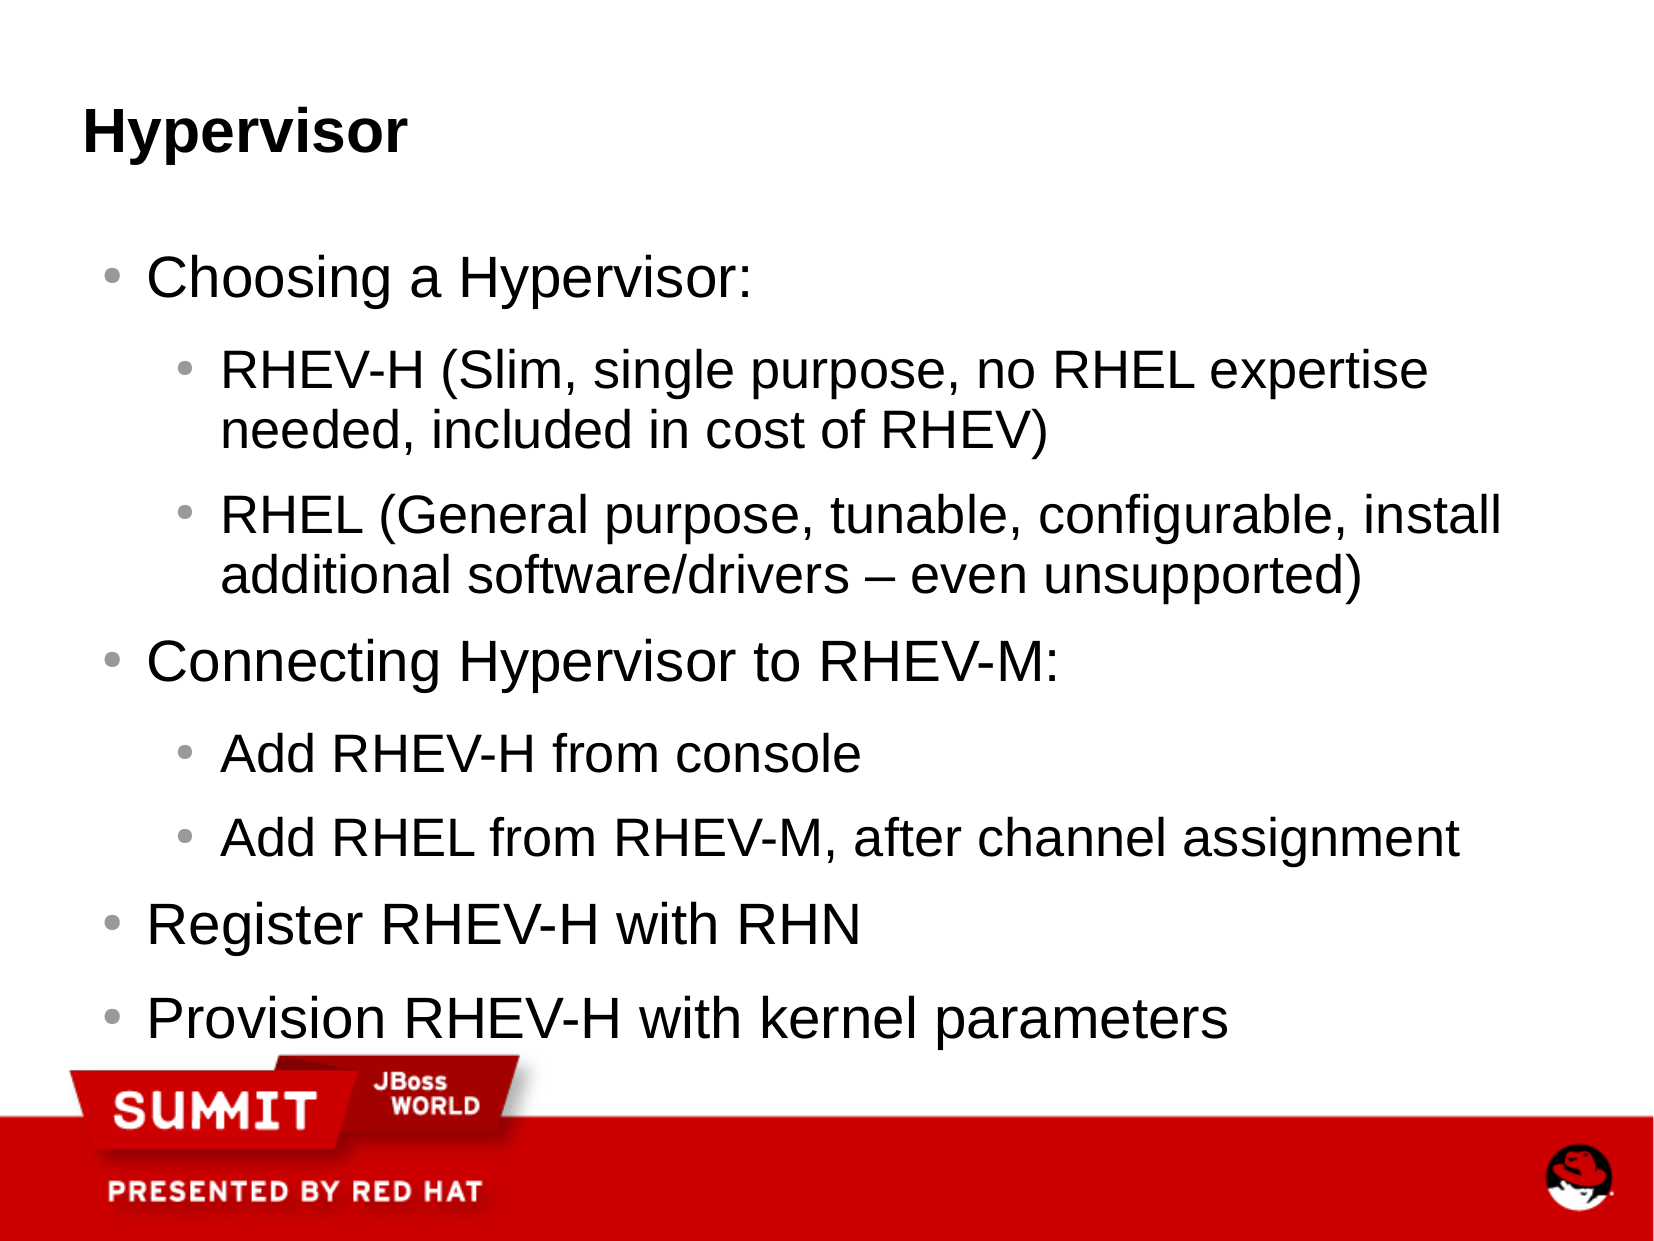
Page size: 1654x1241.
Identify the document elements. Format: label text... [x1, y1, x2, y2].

title Hypervisor [82, 45, 1571, 218]
picture [0, 1043, 1654, 1241]
list Choosing a Hypervisor: RHEV-H (Slim, single purpose, no RHEL expertise needed, included in cost of RHEV) RHEL (General purpose, tunable, configurable, install additional software/drivers – even unsupported) Connecting Hypervisor to RHEV-M: Add RHEV-H from console Add RHEL from RHEV-M, after channel assignment Register RHEV-H with RHN Provision RHEV-H with kernel parameters [86, 244, 1576, 1051]
